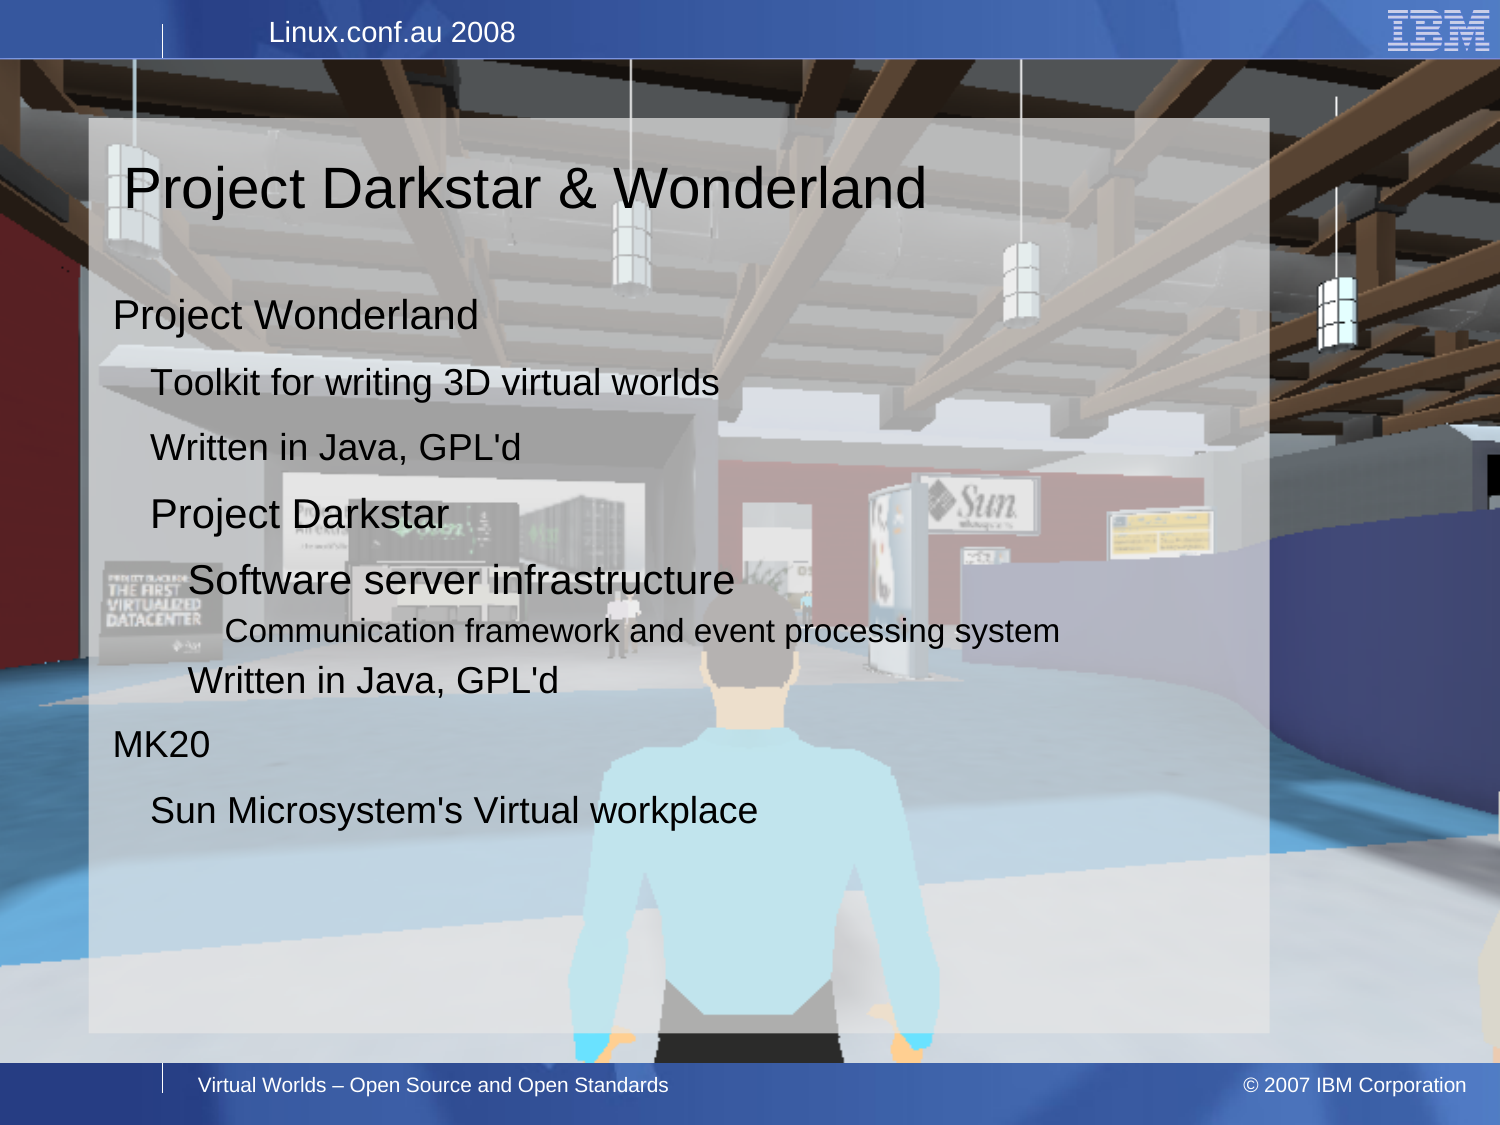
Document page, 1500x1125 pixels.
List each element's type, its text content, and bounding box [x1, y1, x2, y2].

text_box [88, 118, 1270, 1034]
title Project Darkstar & Wonderland [123, 157, 1477, 225]
picture [1388, 10, 1491, 51]
list Project Wonderland Toolkit for writing 3D virtual worlds Written in Java, GPL'd Project Darkstar Software server infrastructure Communication framework and event processing system Written in Java, GPL'd MK20 Sun Microsystem's Virtual workplace [112, 291, 1388, 917]
picture [0, 58, 1500, 1063]
